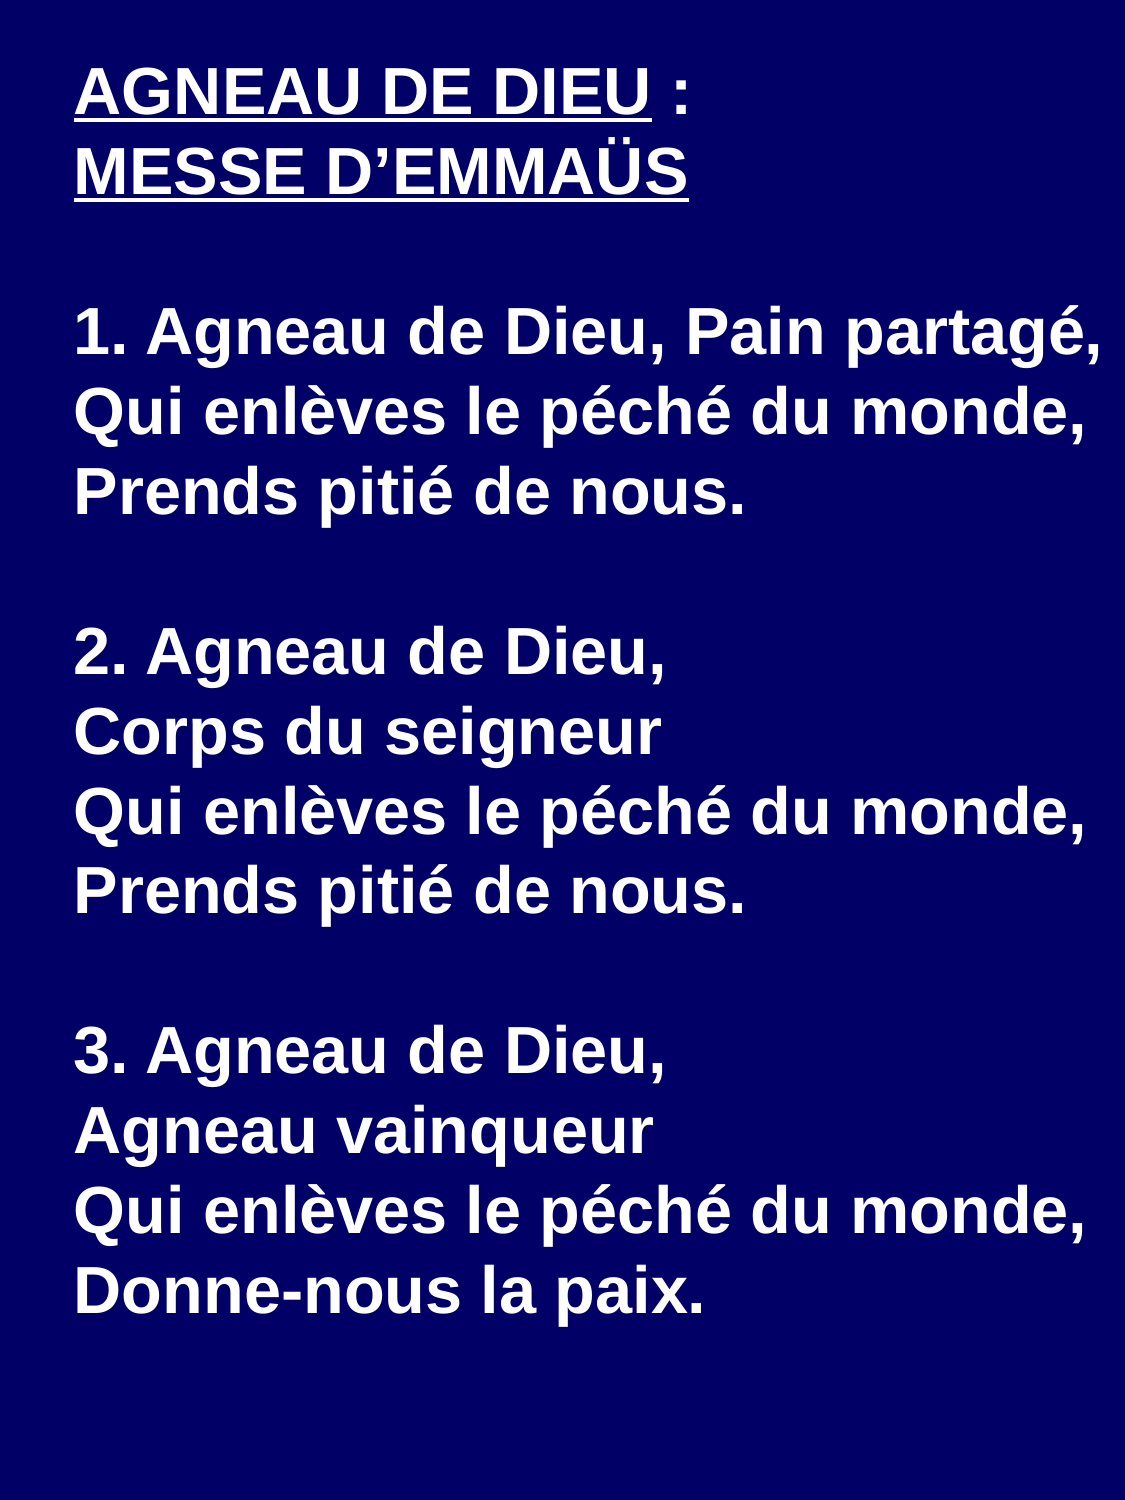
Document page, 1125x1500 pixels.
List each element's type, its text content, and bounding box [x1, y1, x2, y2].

text_box AGNEAU DE DIEU : MESSE D’EMMAÜS 1. Agneau de Dieu, Pain partagé, Qui enlèves le péché du monde, Prends pitié de nous. 2. Agneau de Dieu, Corps du seigneur Qui enlèves le péché du monde, Prends pitié de nous. 3. Agneau de Dieu, Agneau vainqueur Qui enlèves le péché du monde, Donne-nous la paix. [59, 59, 1110, 1476]
